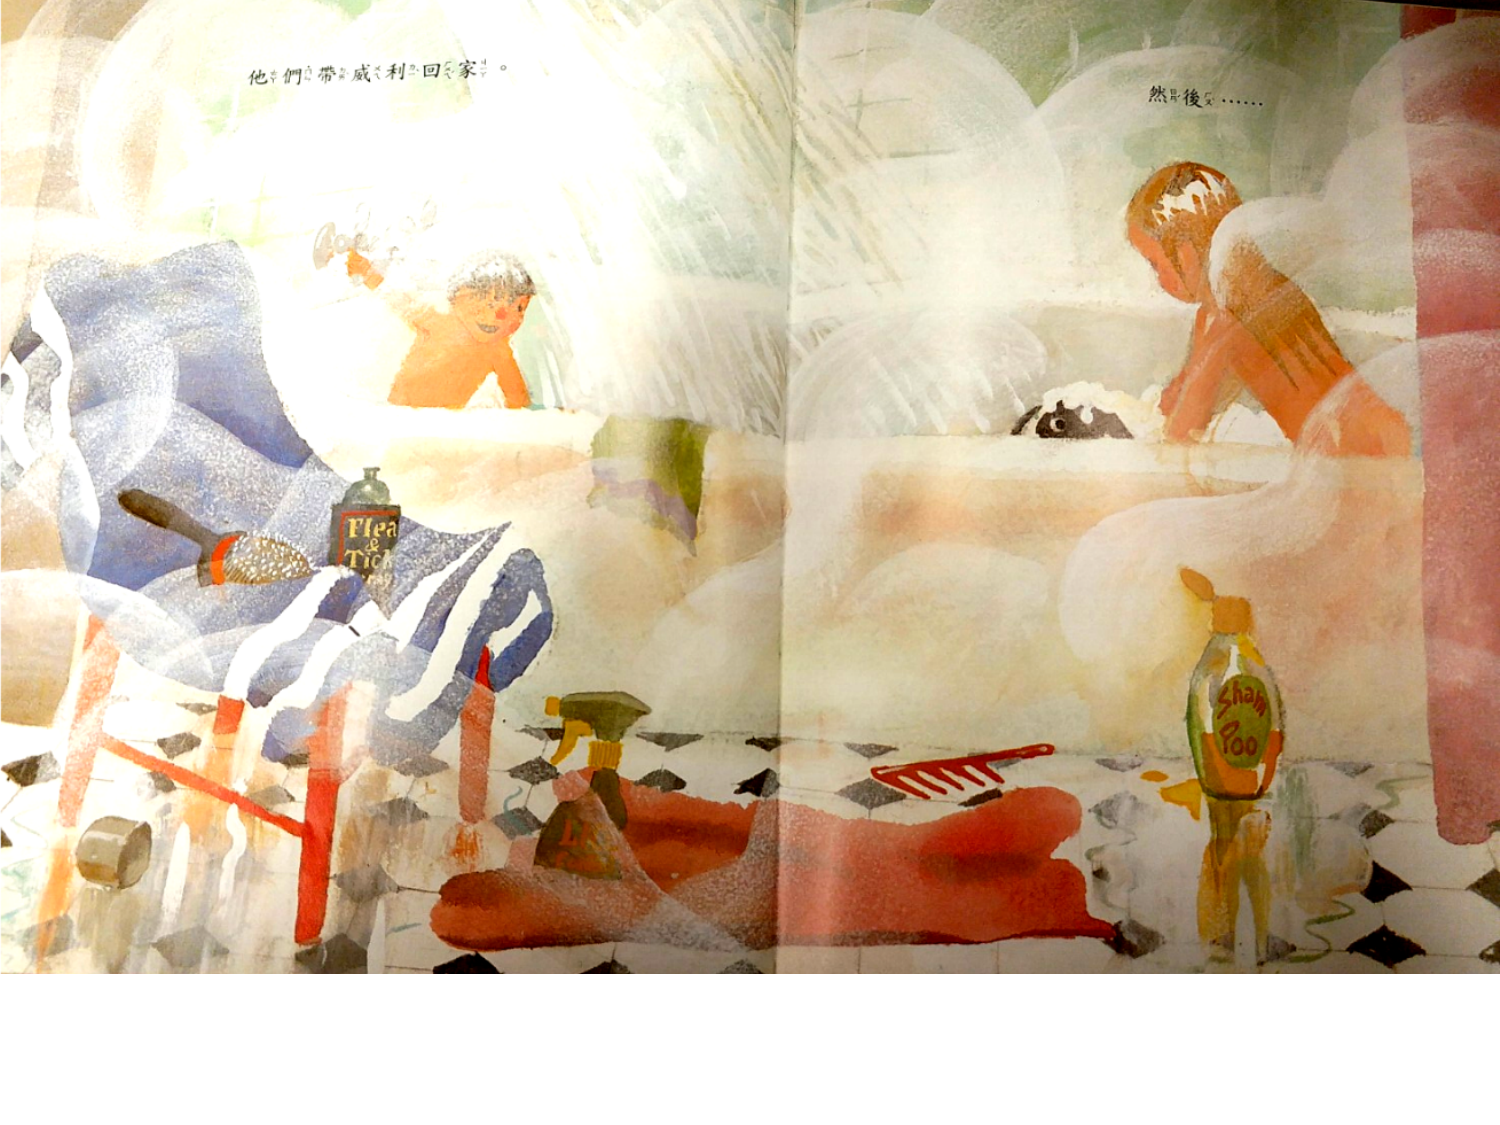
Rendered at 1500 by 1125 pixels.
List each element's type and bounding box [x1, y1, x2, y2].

picture [0, 0, 1500, 974]
